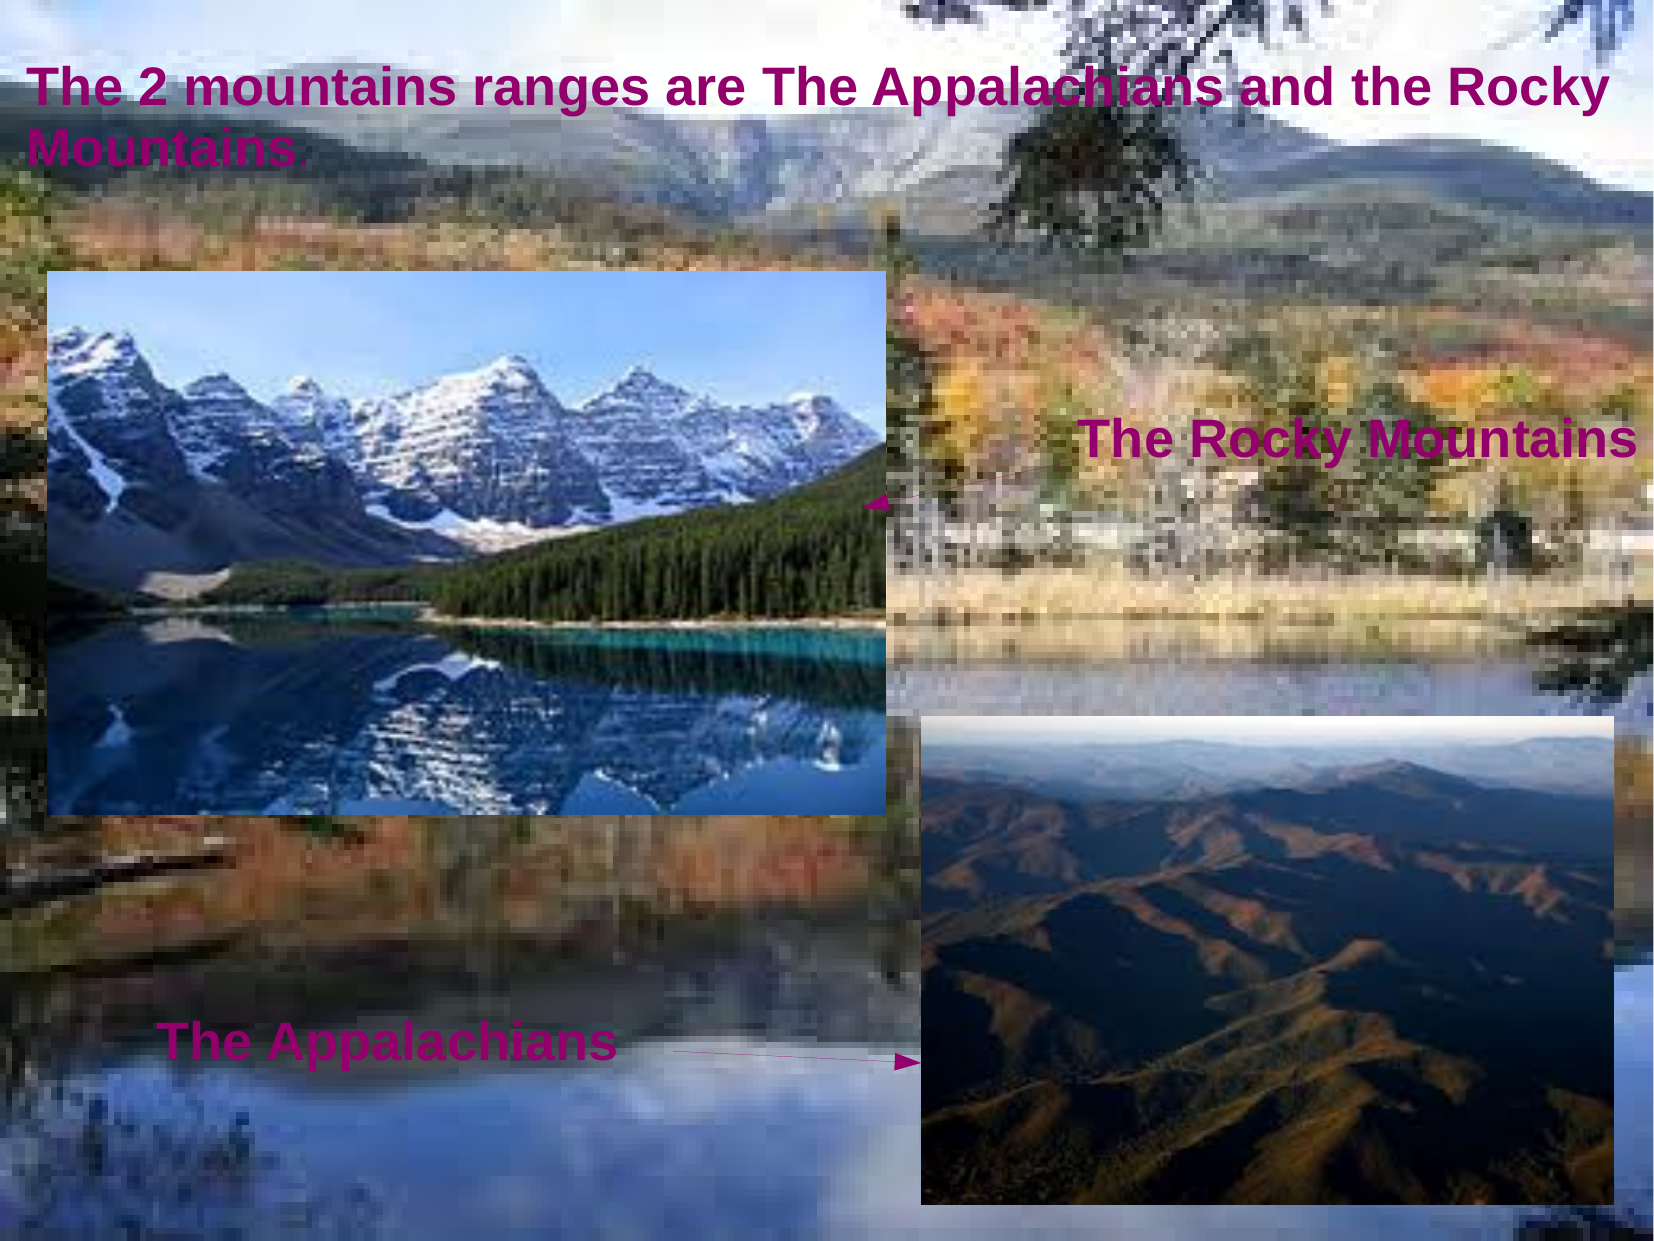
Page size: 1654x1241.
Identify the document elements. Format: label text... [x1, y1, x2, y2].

text_box The Appalachians [141, 1003, 709, 1081]
picture [0, 0, 1654, 1241]
text_box The 2 mountains ranges are The Appalachians and the Rocky Mountains. [11, 49, 1642, 189]
text_box The Rocky Mountains [1062, 401, 1654, 479]
